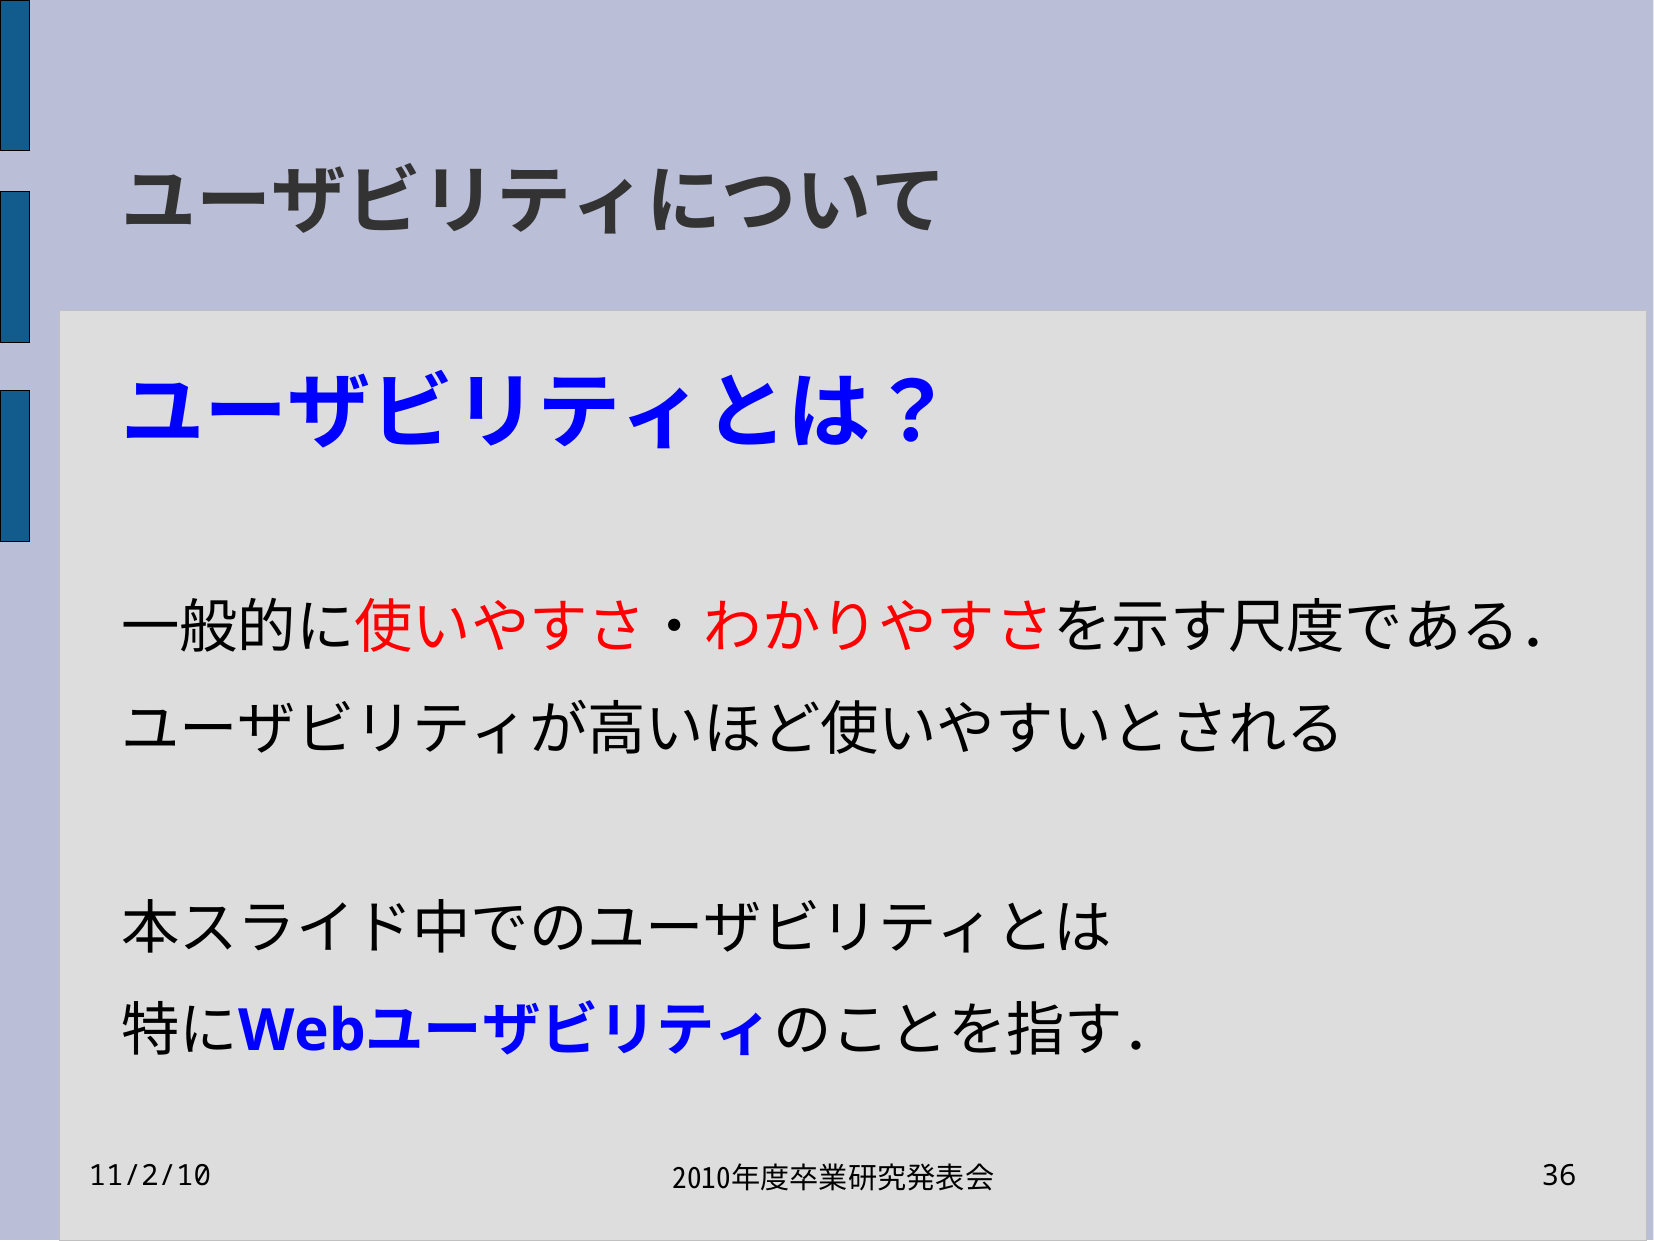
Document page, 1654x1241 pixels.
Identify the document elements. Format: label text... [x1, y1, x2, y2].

title ユーザビリティについて [121, 91, 1534, 299]
subtitle ユーザビリティとは？ 一般的に使いやすさ・わかりやすさを示す尺度である． ユーザビリティが高いほど使いやすいとされる 本スライド中でのユーザビリティとは 特にWebユーザビリティのことを指す． [121, 344, 1595, 1164]
